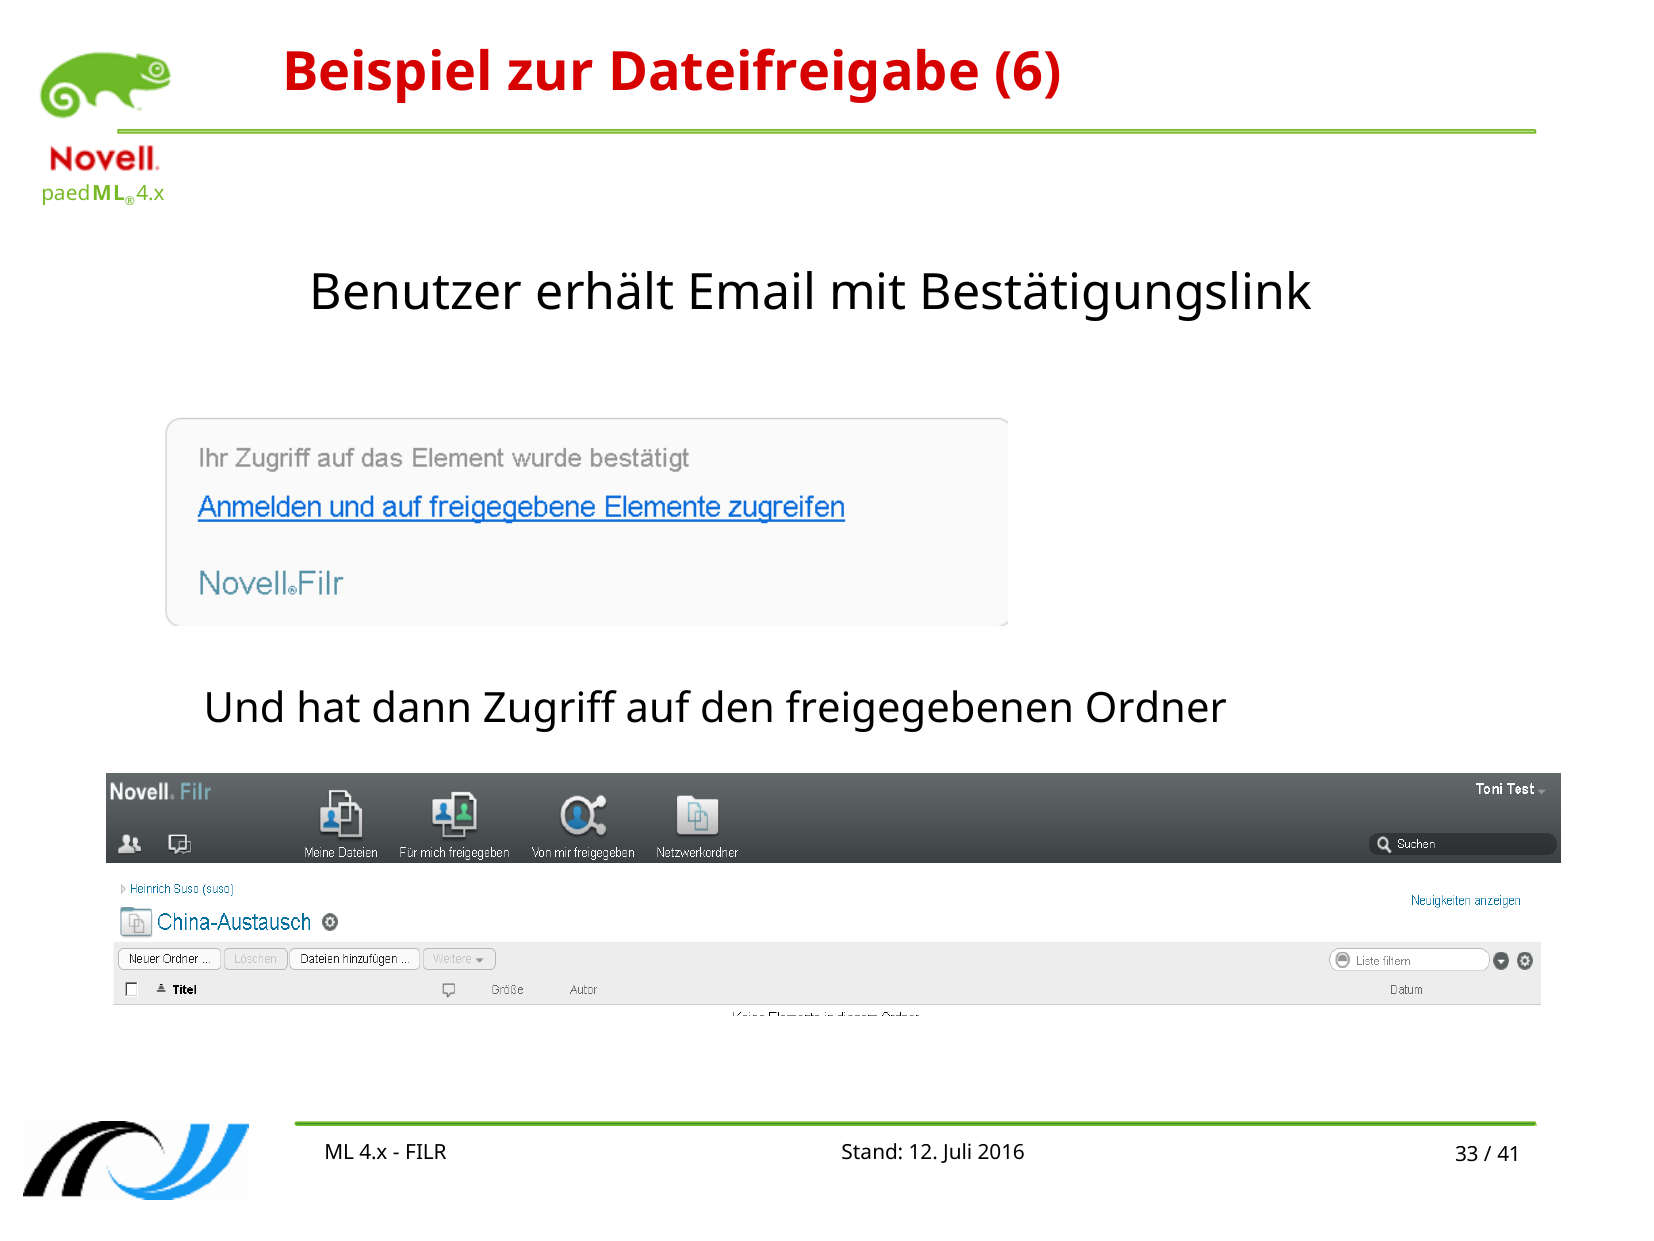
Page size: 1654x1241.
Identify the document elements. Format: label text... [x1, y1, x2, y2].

title Beispiel zur Dateifreigabe (6) [261, 17, 1536, 121]
picture [153, 408, 1008, 626]
text_box Und hat dann Zugriff auf den freigegebenen Ordner [188, 673, 1173, 739]
picture [23, 1121, 249, 1200]
picture [26, 35, 184, 193]
picture [106, 773, 1561, 1016]
list Benutzer erhält Email mit Bestätigungslink [253, 179, 1560, 626]
